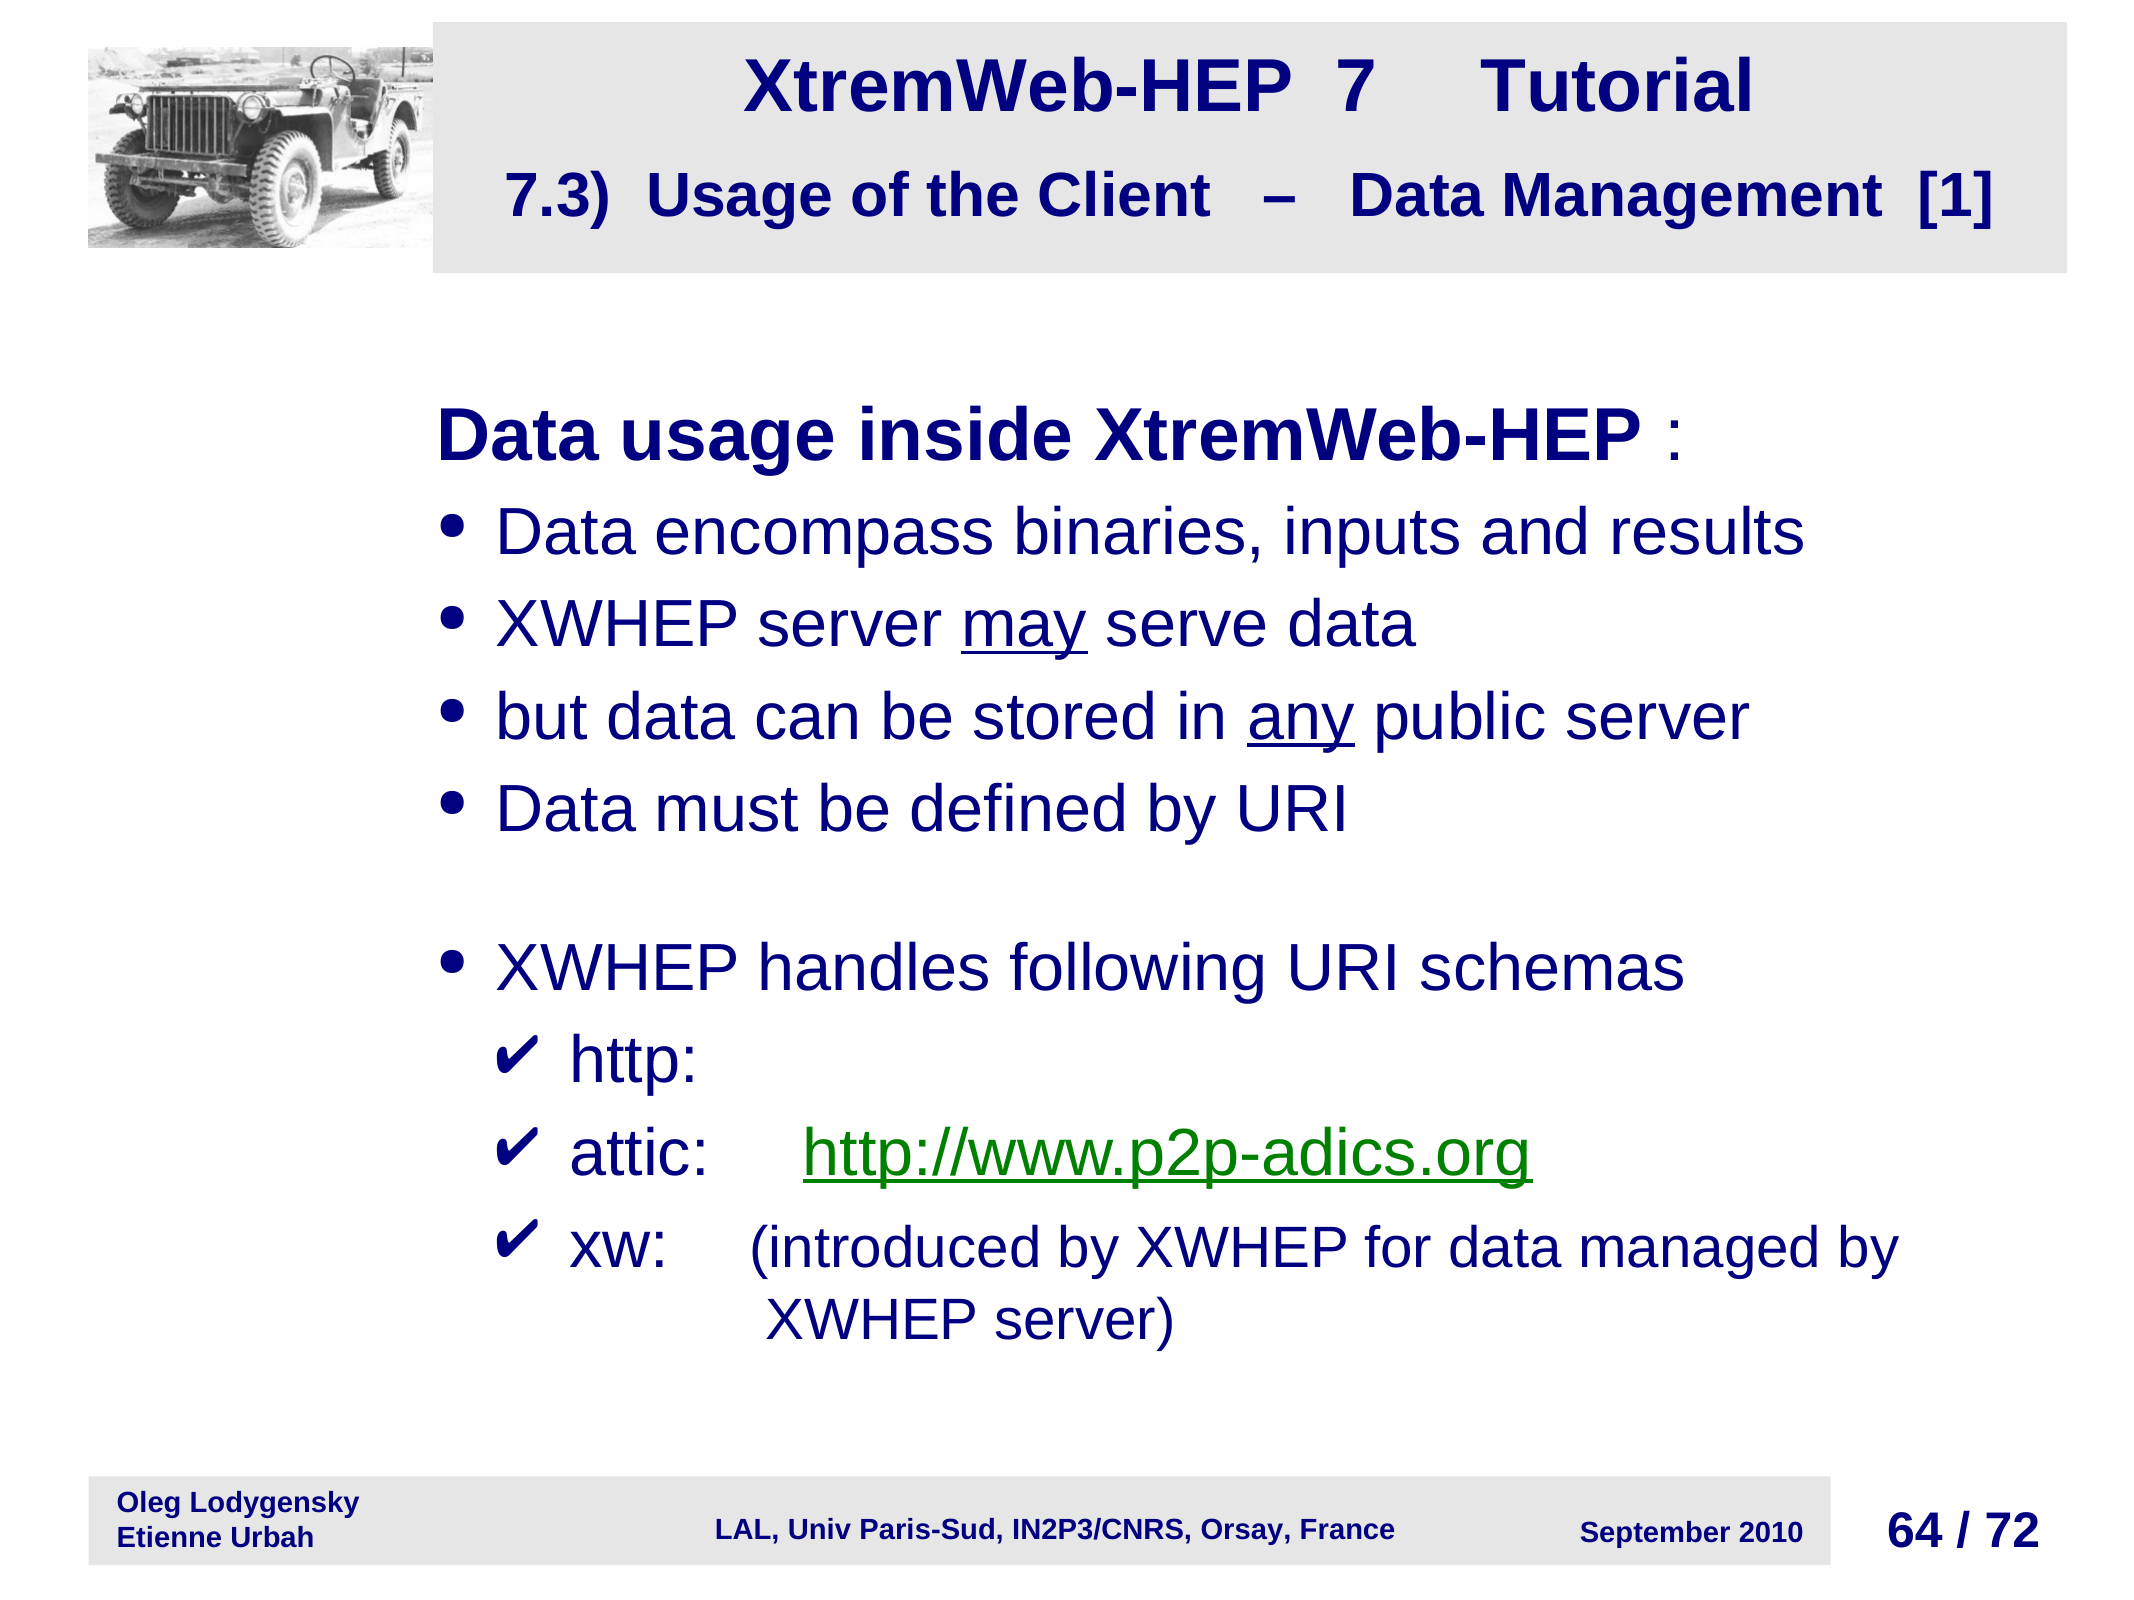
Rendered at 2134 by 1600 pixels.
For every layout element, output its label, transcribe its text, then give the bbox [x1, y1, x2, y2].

list Data usage inside XtremWeb-HEP : Data encompass binaries, inputs and results XWHEP server may serve data but data can be stored in any public server Data must be defined by URI XWHEP handles following URI schemas http: attic: http://www.p2p-adics.org xw: (introduced by XWHEP for data managed by XWHEP server) [428, 377, 2053, 1469]
picture [88, 47, 433, 248]
title 7.3) Usage of the Client – Data Management [1] [442, 118, 2067, 266]
